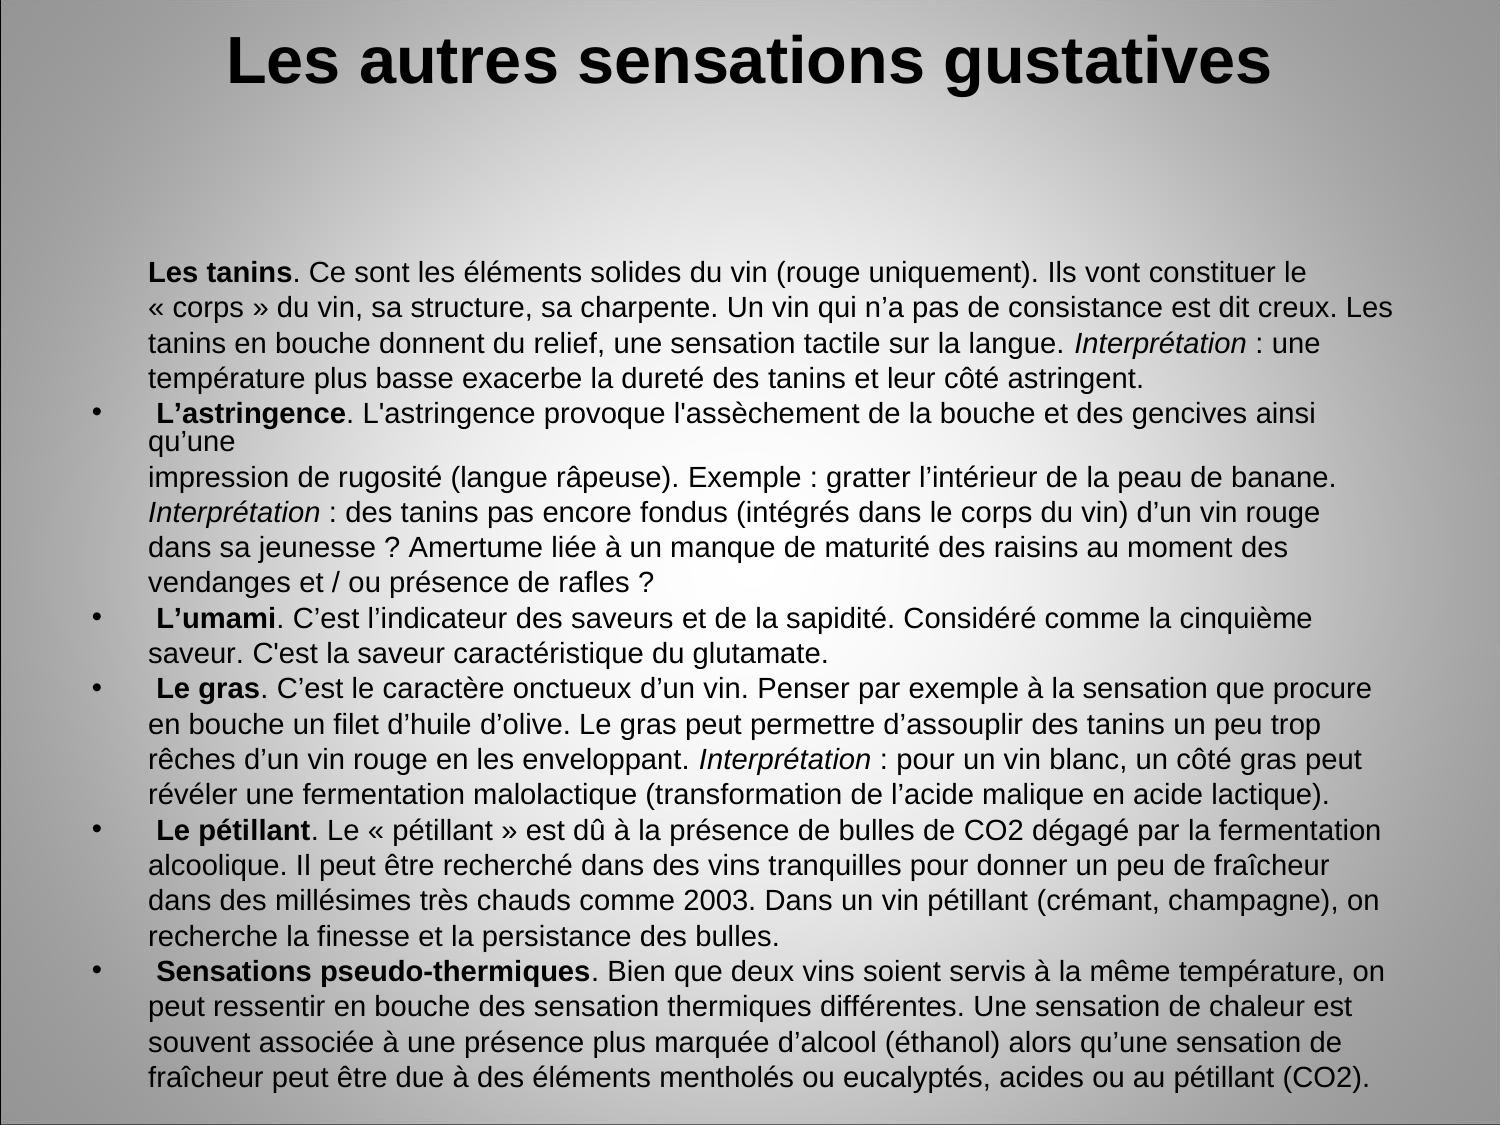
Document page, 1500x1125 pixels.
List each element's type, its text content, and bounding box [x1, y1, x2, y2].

title Les autres sensations gustatives [75, 9, 1426, 185]
list Les tanins. Ce sont les éléments solides du vin (rouge uniquement). Ils vont constituer le « corps » du vin, sa structure, sa charpente. Un vin qui n’a pas de consistance est dit creux. Les tanins en bouche donnent du relief, une sensation tactile sur la langue. Interprétation : une température plus basse exacerbe la dureté des tanins et leur côté astringent. L’astringence. L'astringence provoque l'assèchement de la bouche et des gencives ainsi qu’une impression de rugosité (langue râpeuse). Exemple : gratter l’intérieur de la peau de banane. Interprétation : des tanins pas encore fondus (intégrés dans le corps du vin) d’un vin rouge dans sa jeunesse ? Amertume liée à un manque de maturité des raisins au moment des vendanges et / ou présence de rafles ? L’umami. C’est l’indicateur des saveurs et de la sapidité. Considéré comme la cinquième saveur. C'est la saveur caractéristique du glutamate. Le gras. C’est le caractère onctueux d’un vin. Penser par exemple à la sensation que procure en bouche un filet d’huile d’olive. Le gras peut permettre d’assouplir des tanins un peu trop rêches d’un vin rouge en les enveloppant. Interprétation : pour un vin blanc, un côté gras peut révéler une fermentation malolactique (transformation de l’acide malique en acide lactique). Le pétillant. Le « pétillant » est dû à la présence de bulles de CO2 dégagé par la fermentation alcoolique. Il peut être recherché dans des vins tranquilles pour donner un peu de fraîcheur dans des millésimes très chauds comme 2003. Dans un vin pétillant (crémant, champagne), on recherche la finesse et la persistance des bulles. Sensations pseudo-thermiques. Bien que deux vins soient servis à la même température, on peut ressentir en bouche des sensation thermiques différentes. Une sensation de chaleur est souvent associée à une présence plus marquée d’alcool (éthanol) alors qu’une sensation de fraîcheur peut être due à des éléments mentholés ou eucalyptés, acides ou au pétillant (CO2). [76, 210, 1427, 1125]
picture [0, 0, 1500, 1125]
